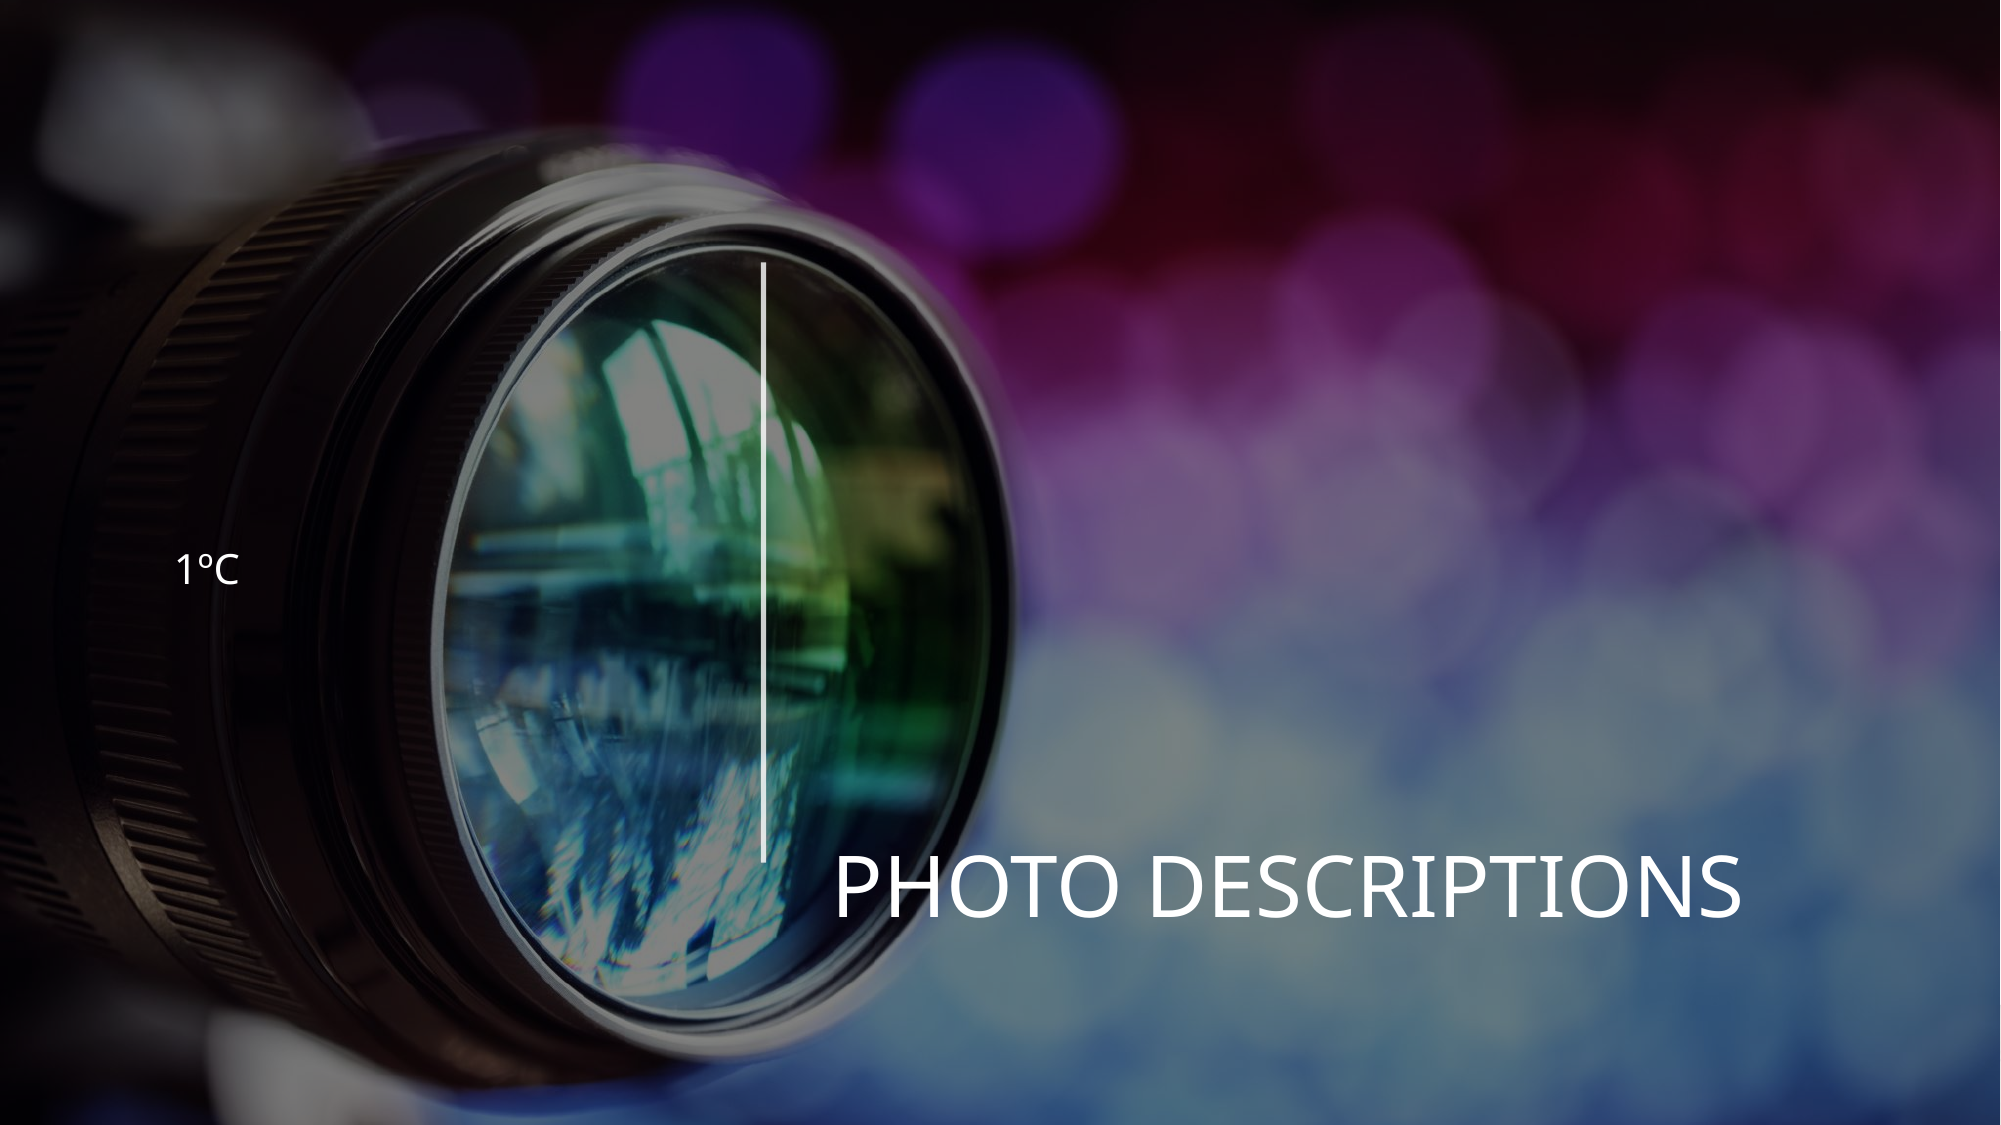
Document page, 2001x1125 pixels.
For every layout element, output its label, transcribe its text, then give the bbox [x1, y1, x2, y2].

title PHOTO DESCRIPTIONS [816, 162, 1842, 963]
picture [0, 0, 2000, 1125]
subtitle 1ºC [158, 163, 711, 962]
